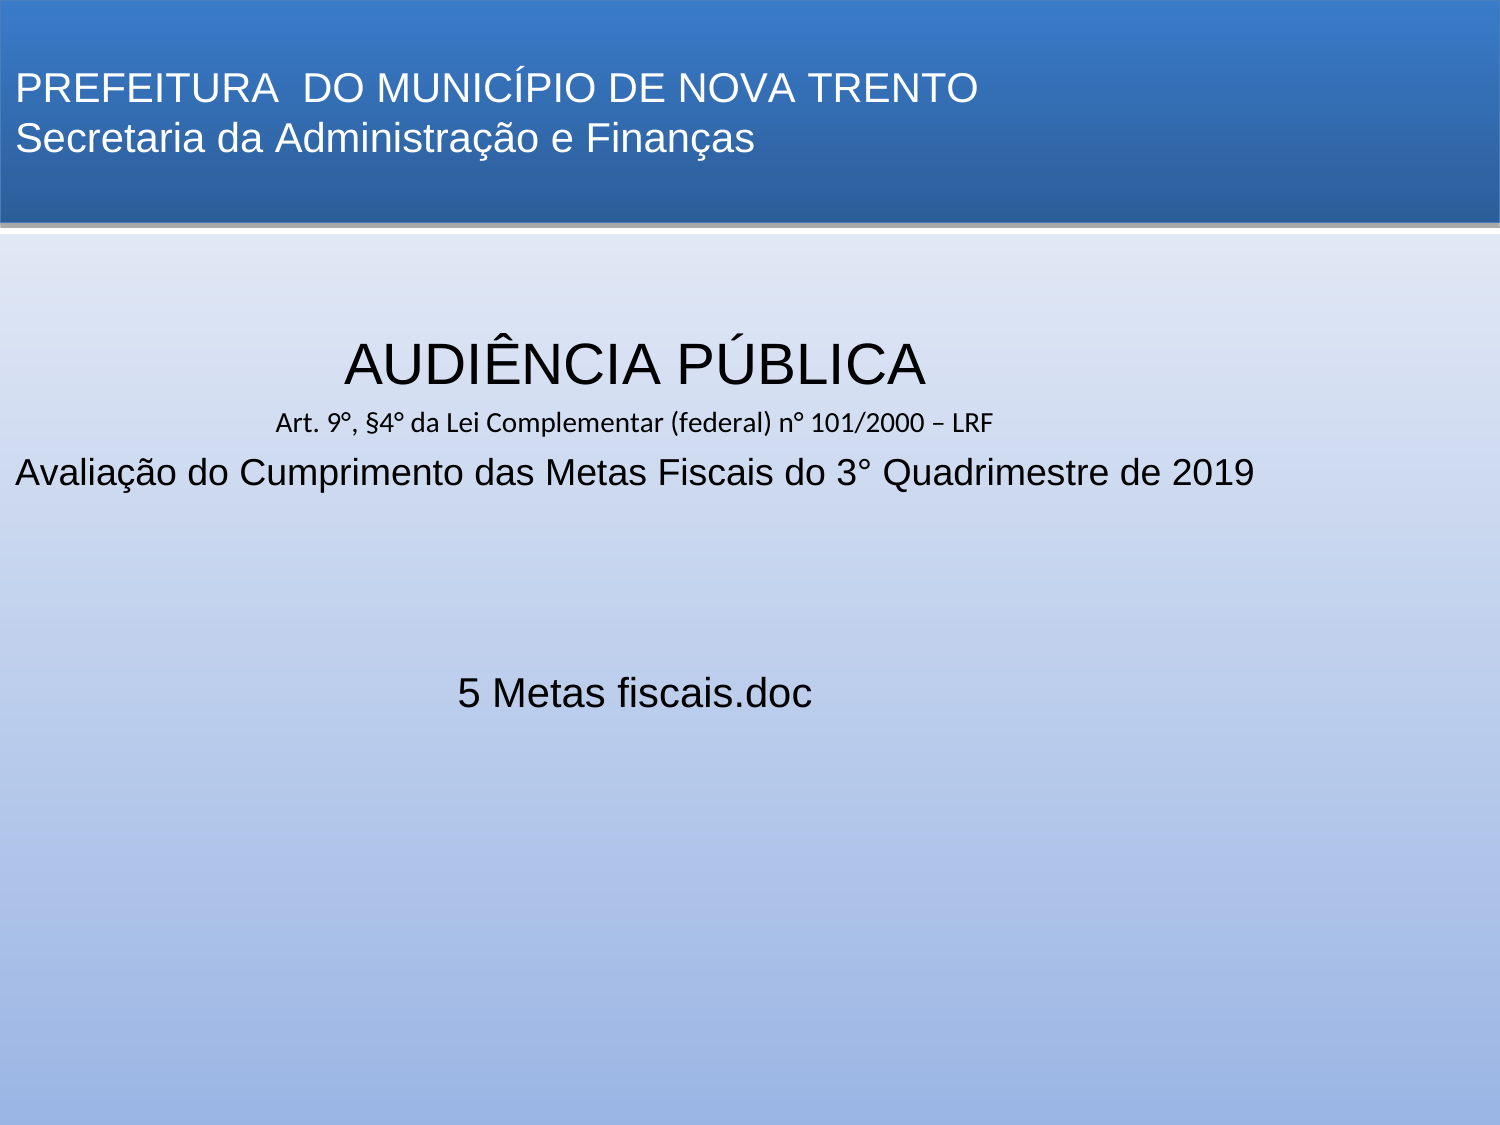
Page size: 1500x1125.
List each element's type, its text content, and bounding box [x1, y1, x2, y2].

title PREFEITURA DO MUNICÍPIO DE NOVA TRENTO Secretaria da Administração e Finanças [0, 0, 1500, 223]
subtitle AUDIÊNCIA PÚBLICA Art. 9°, §4° da Lei Complementar (federal) n° 101/2000 – LRF Avaliação do Cumprimento das Metas Fiscais do 3° Quadrimestre de 2019 5 Metas fiscais.doc [0, 234, 1500, 1125]
